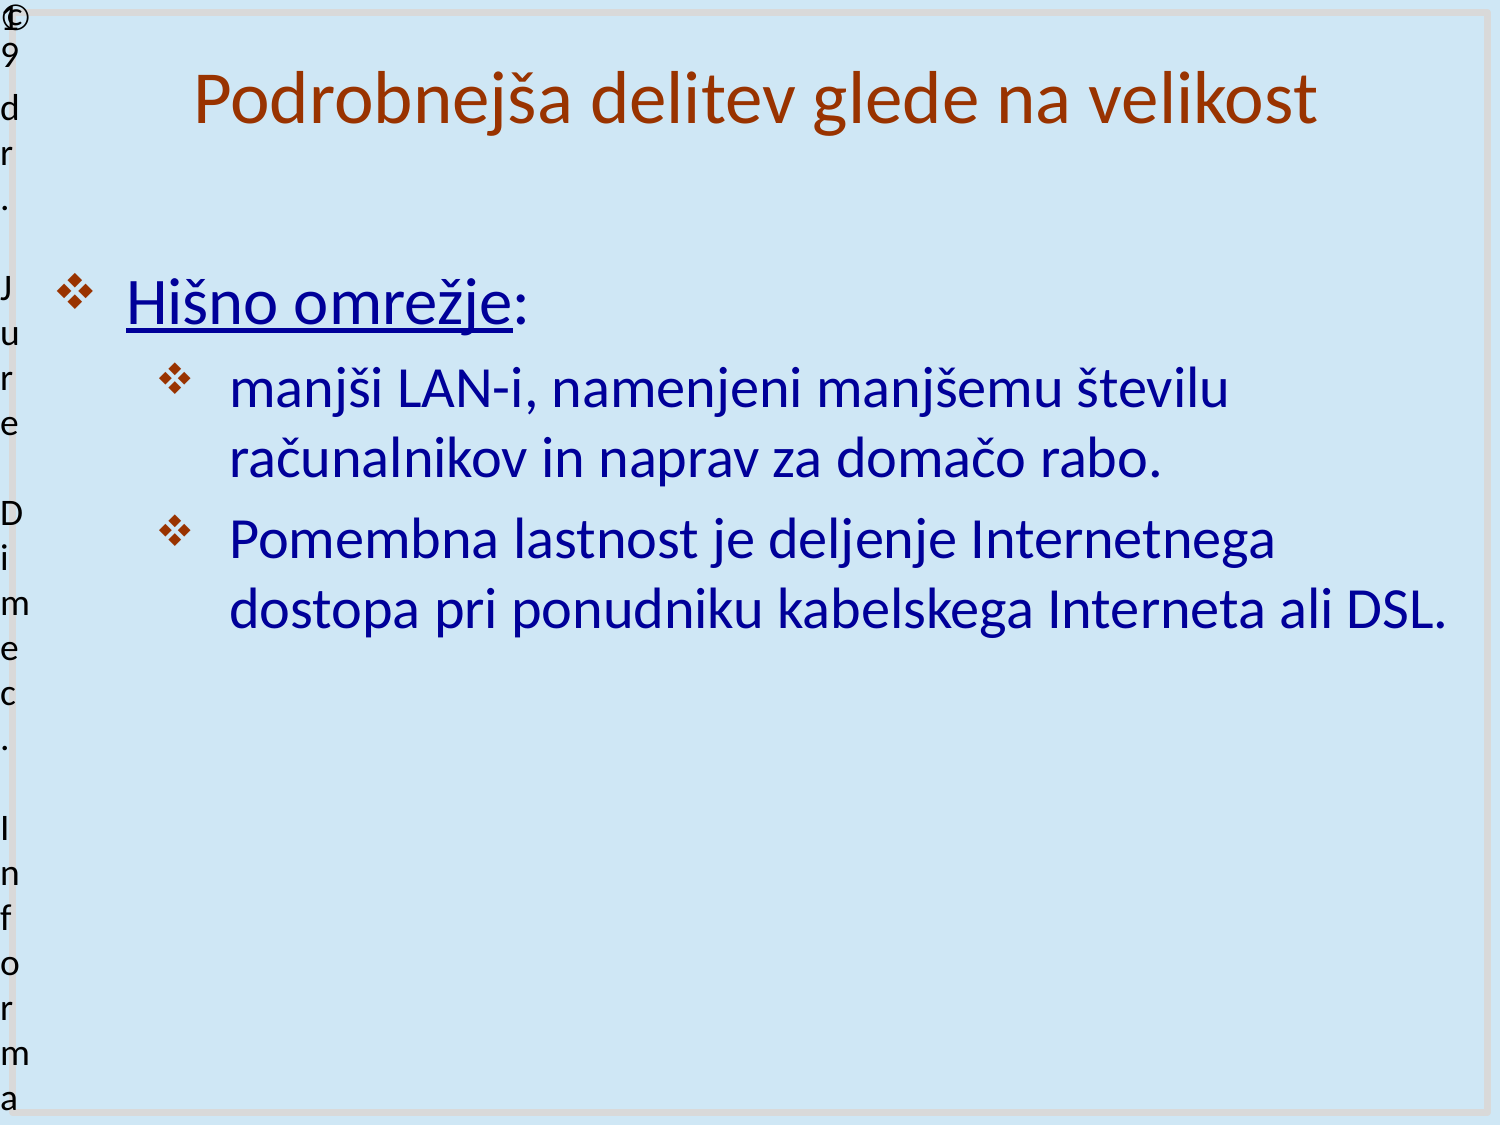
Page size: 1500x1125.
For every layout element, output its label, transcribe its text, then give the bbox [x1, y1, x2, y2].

list Hišno omrežje: manjši LAN-i, namenjeni manjšemu številu računalnikov in naprav za domačo rabo. Pomembna lastnost je deljenje Internetnega dostopa pri ponudniku kabelskega Interneta ali DSL. [37, 249, 1475, 1050]
title Podrobnejša delitev glede na velikost [37, 37, 1475, 150]
